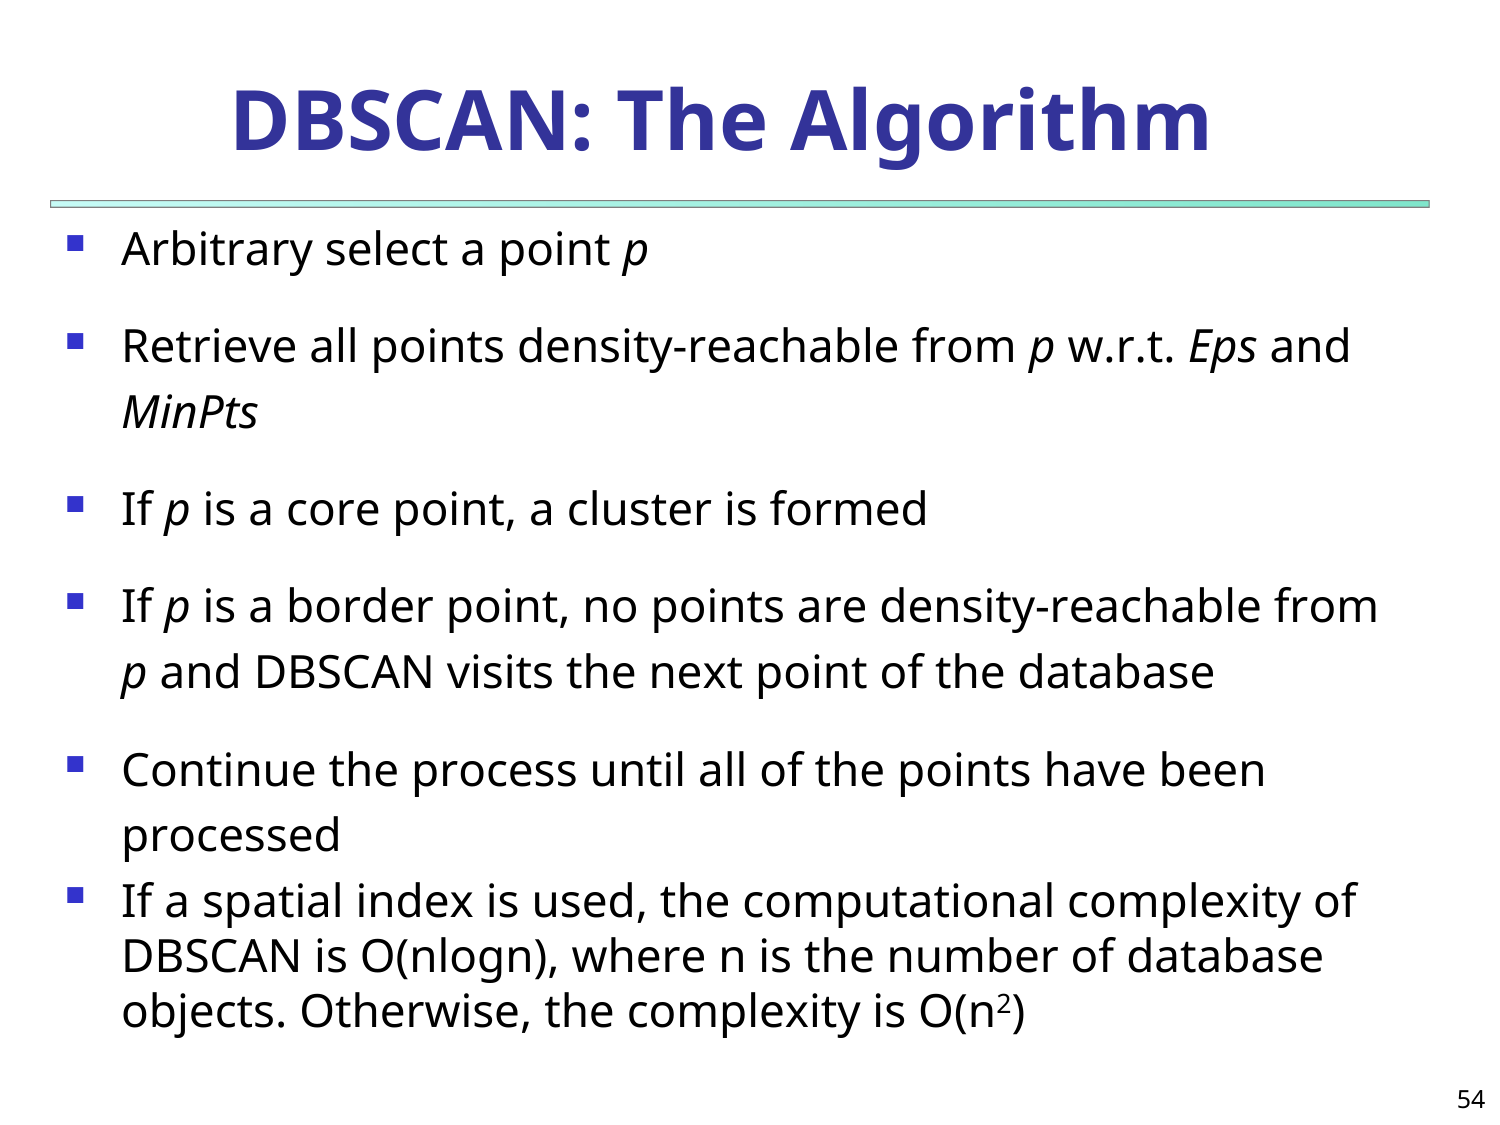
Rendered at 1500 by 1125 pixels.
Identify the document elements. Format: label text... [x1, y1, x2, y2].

title DBSCAN: The Algorithm [111, 59, 1332, 175]
list Arbitrary select a point p Retrieve all points density-reachable from p w.r.t. Eps and MinPts If p is a core point, a cluster is formed If p is a border point, no points are density-reachable from p and DBSCAN visits the next point of the database Continue the process until all of the points have been processed If a spatial index is used, the computational complexity of DBSCAN is O(nlogn), where n is the number of database objects. Otherwise, the complexity is O(n2) [49, 201, 1413, 1100]
text_box <number> [1187, 1062, 1500, 1125]
